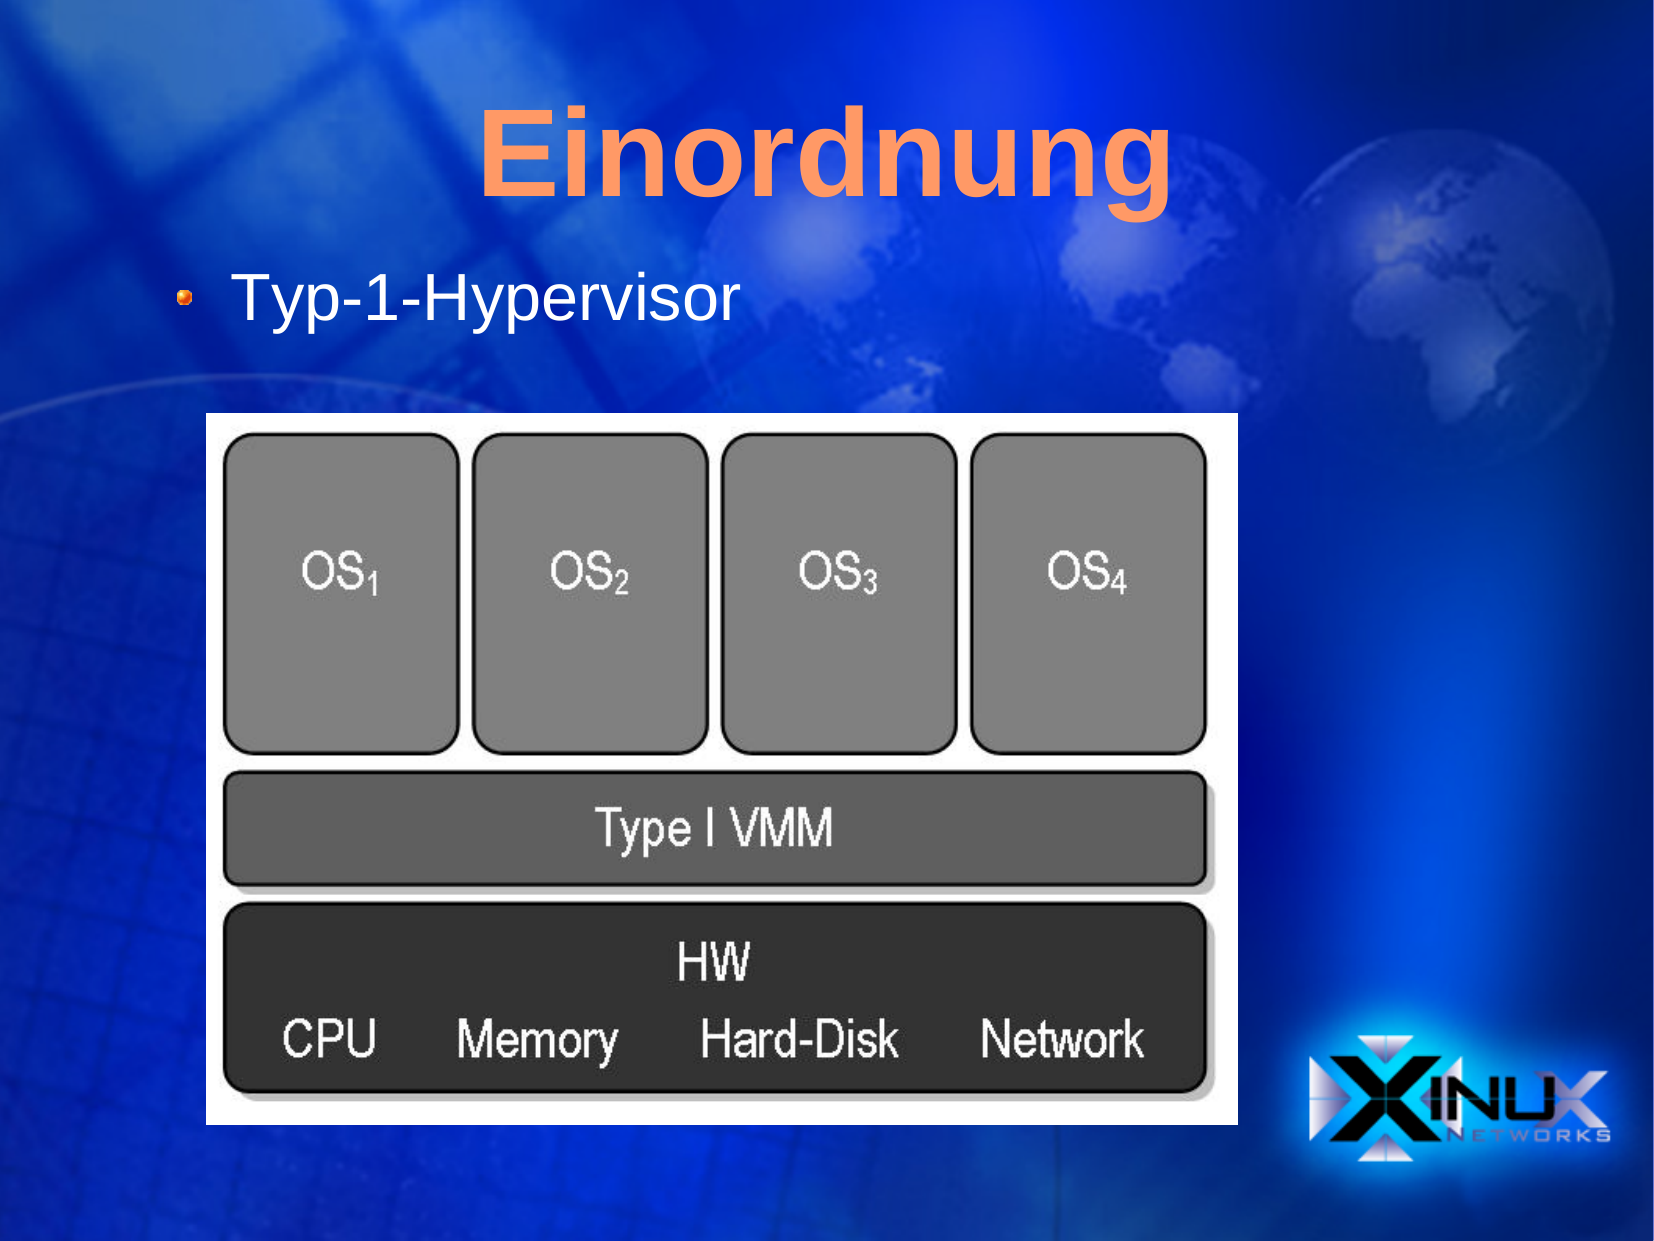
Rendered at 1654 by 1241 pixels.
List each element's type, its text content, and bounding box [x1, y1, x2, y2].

picture [0, 0, 1654, 1241]
title Einordnung [82, 49, 1571, 257]
list Typ-1-Hypervisor [88, 155, 1577, 975]
